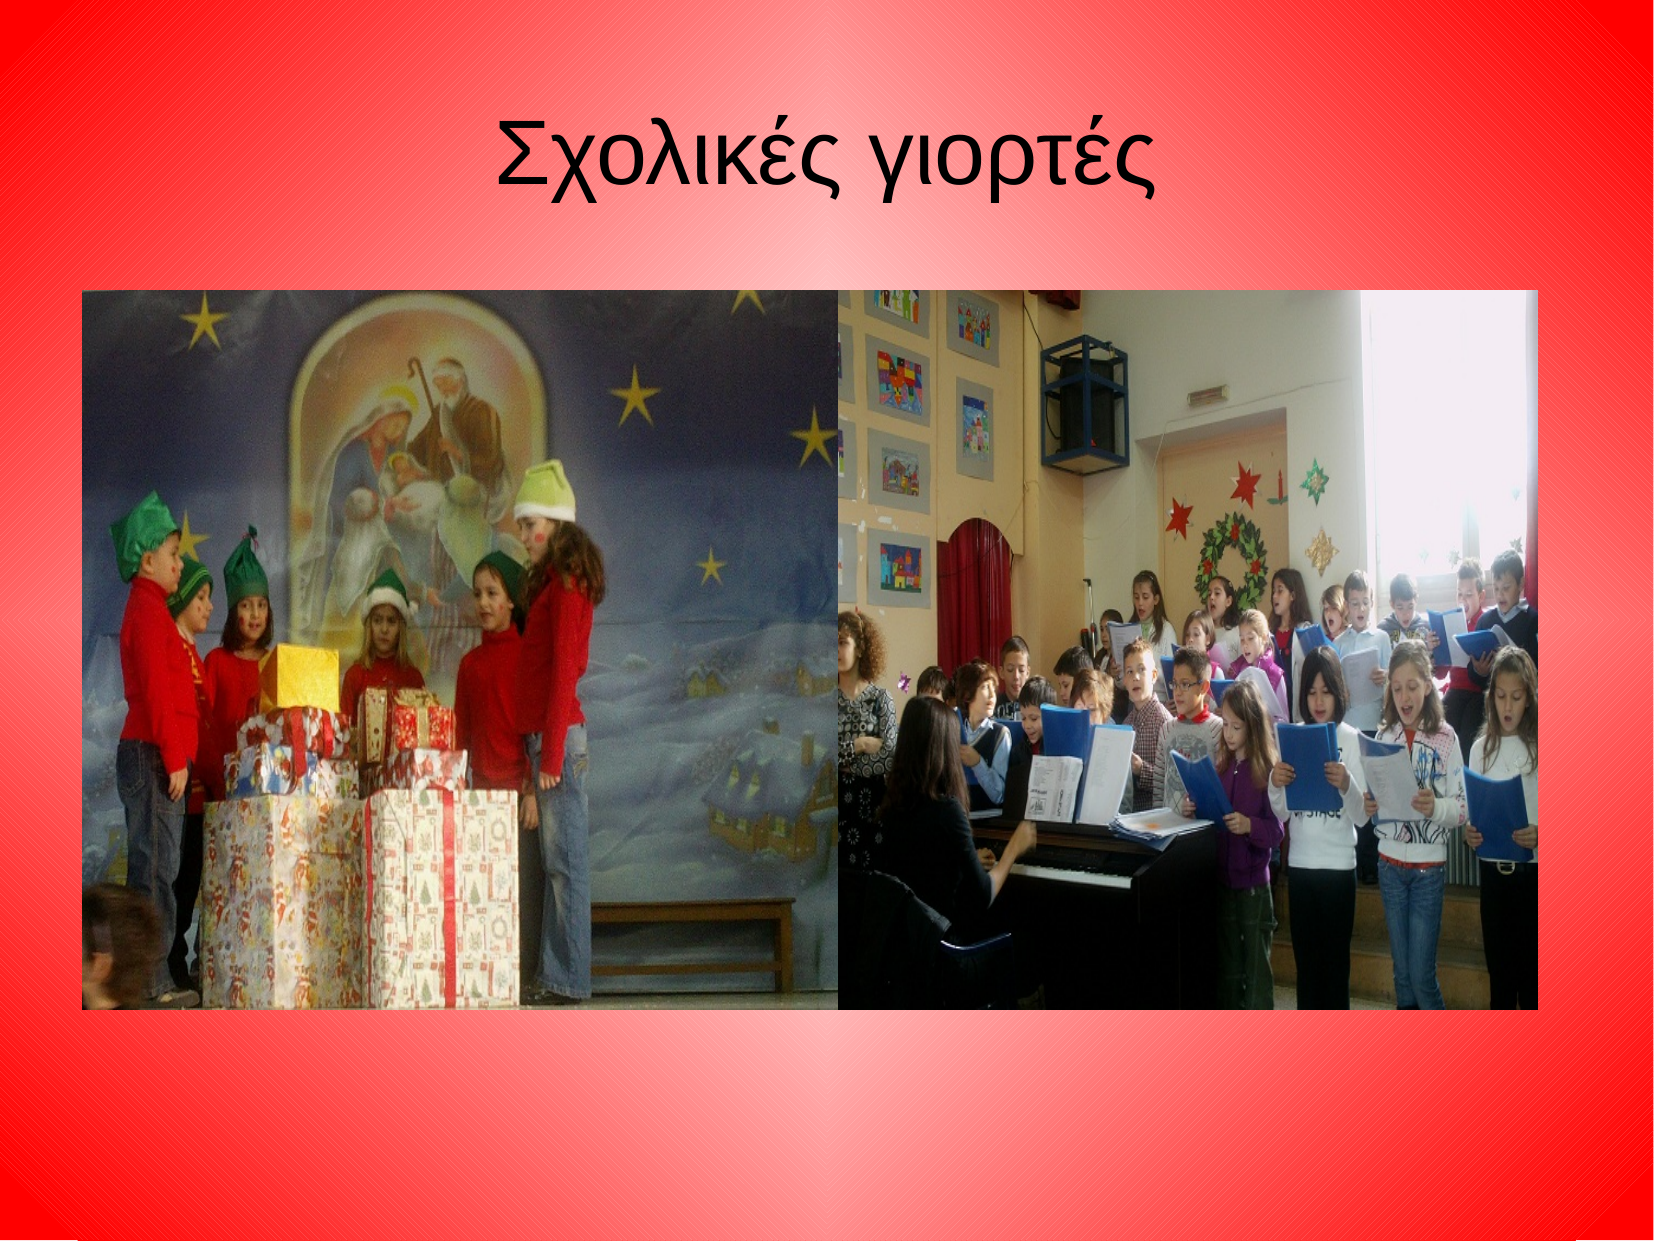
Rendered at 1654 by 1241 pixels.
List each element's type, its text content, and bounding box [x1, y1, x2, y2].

picture [82, 290, 1538, 1010]
title Σχολικές γιορτές [82, 49, 1571, 257]
